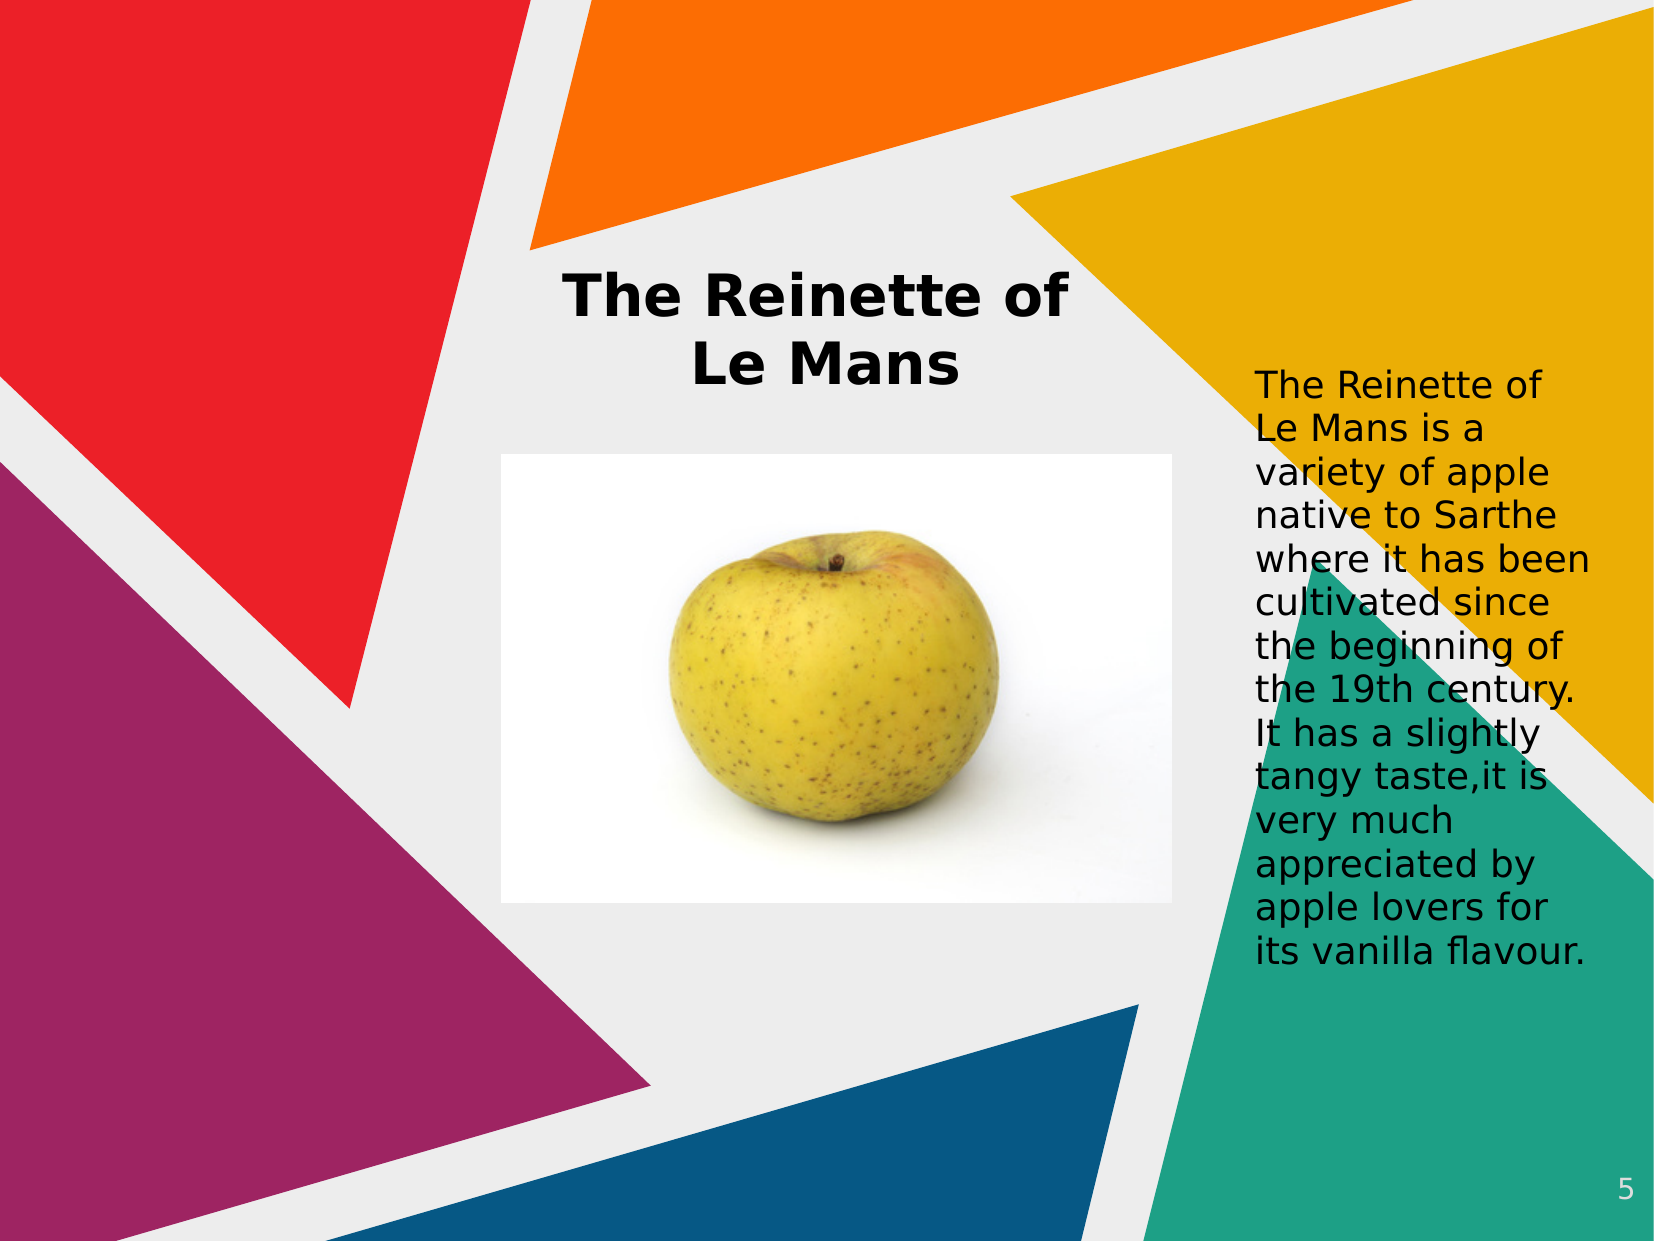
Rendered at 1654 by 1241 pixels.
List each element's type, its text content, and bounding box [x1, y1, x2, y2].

title The Reinette of Le Mans [467, 226, 1185, 434]
picture [501, 454, 1172, 903]
text_box The Reinette of Le Mans is a variety of apple native to Sarthe where it has been cultivated since the beginning of the 19th century. It has a slightly tangy taste,it is very much appreciated by apple lovers for its vanilla flavour. [1240, 356, 1607, 981]
